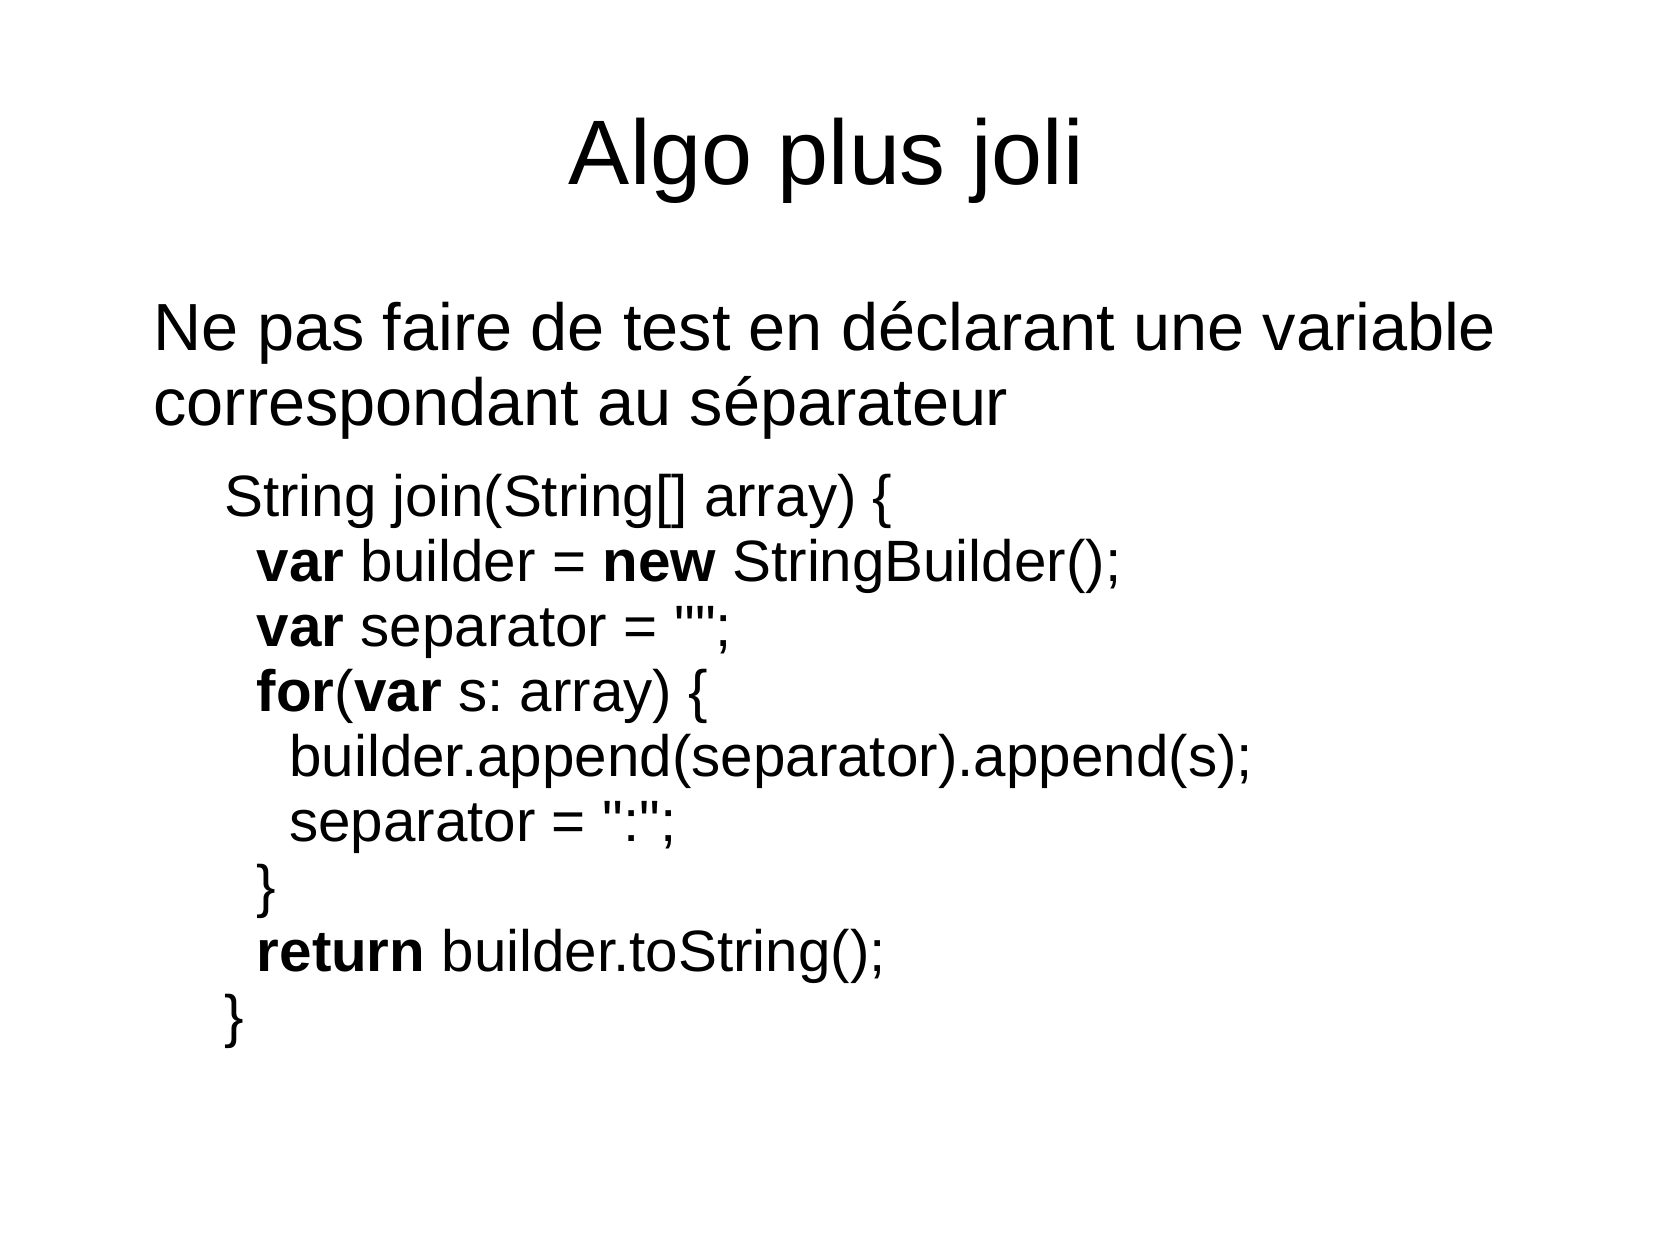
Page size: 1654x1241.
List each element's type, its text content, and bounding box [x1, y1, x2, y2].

title Algo plus joli [82, 49, 1571, 257]
list Ne pas faire de test en déclarant une variable correspondant au séparateur String join(String[] array) { var builder = new StringBuilder(); var separator = ""; for(var s: array) { builder.append(separator).append(s); separator = ":"; } return builder.toString(); } [82, 290, 1571, 1111]
